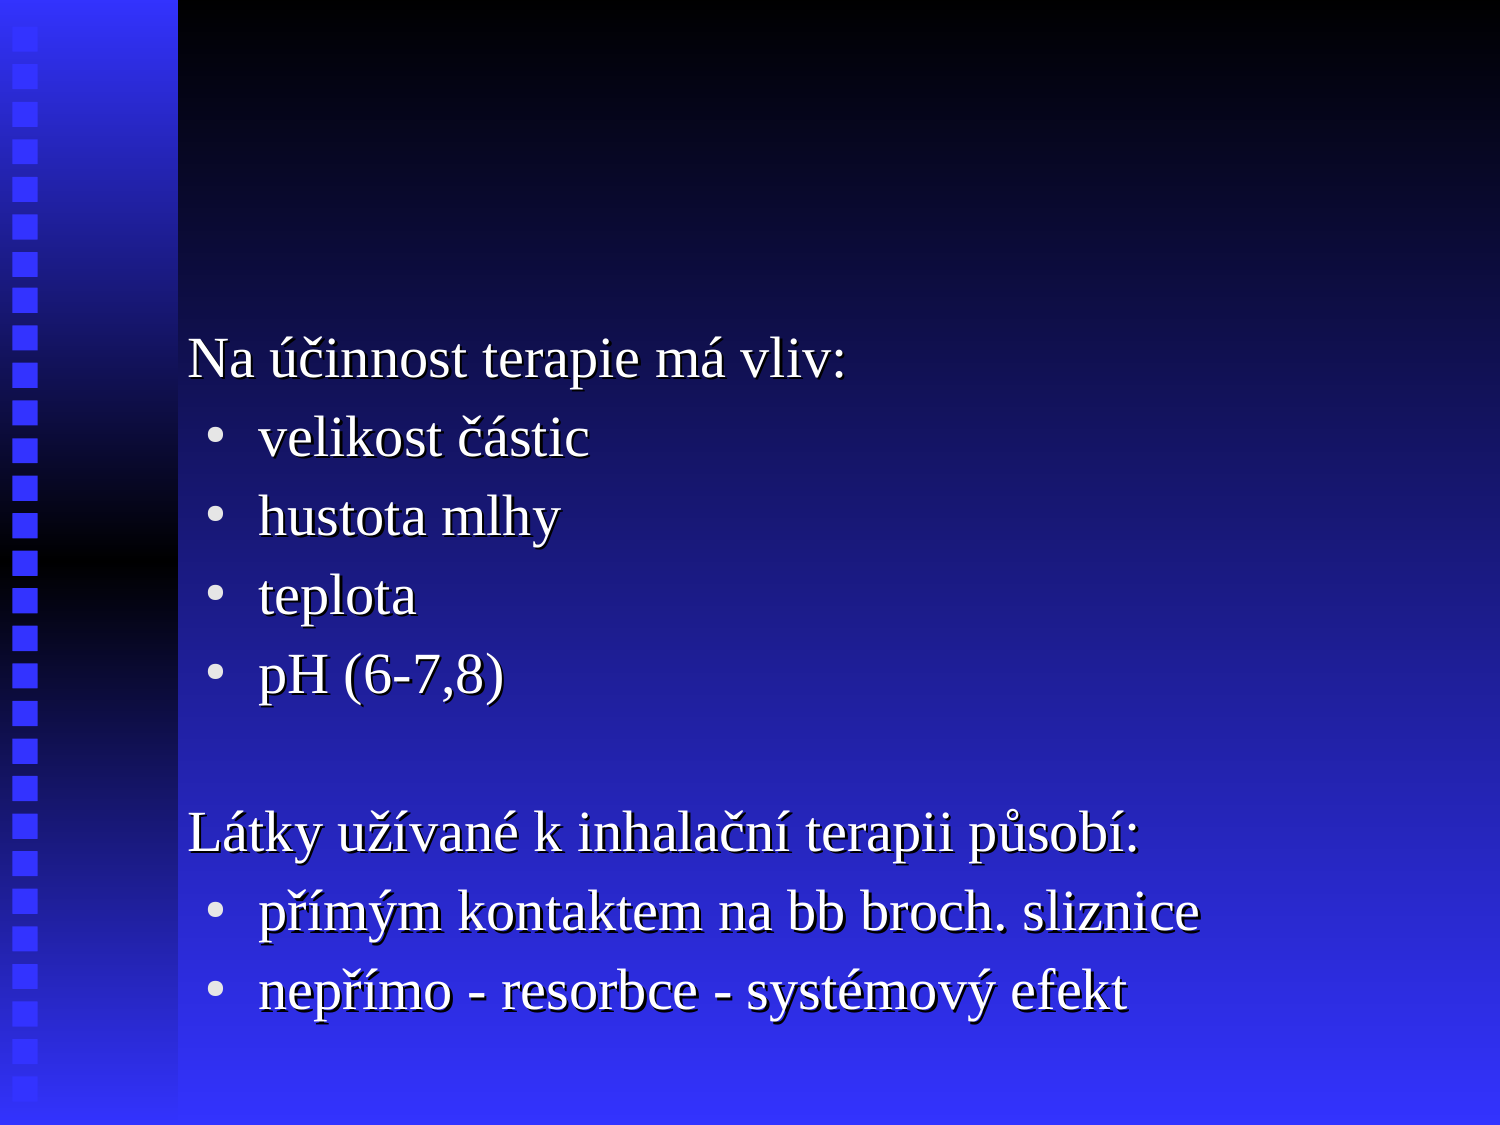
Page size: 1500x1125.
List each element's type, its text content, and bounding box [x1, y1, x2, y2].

list Na účinnost terapie má vliv: velikost částic hustota mlhy teplota pH (6-7,8) Látky užívané k inhalační terapii působí: přímým kontaktem na bb broch. sliznice nepřímo - resorbce - systémový efekt [187, 324, 1463, 1031]
